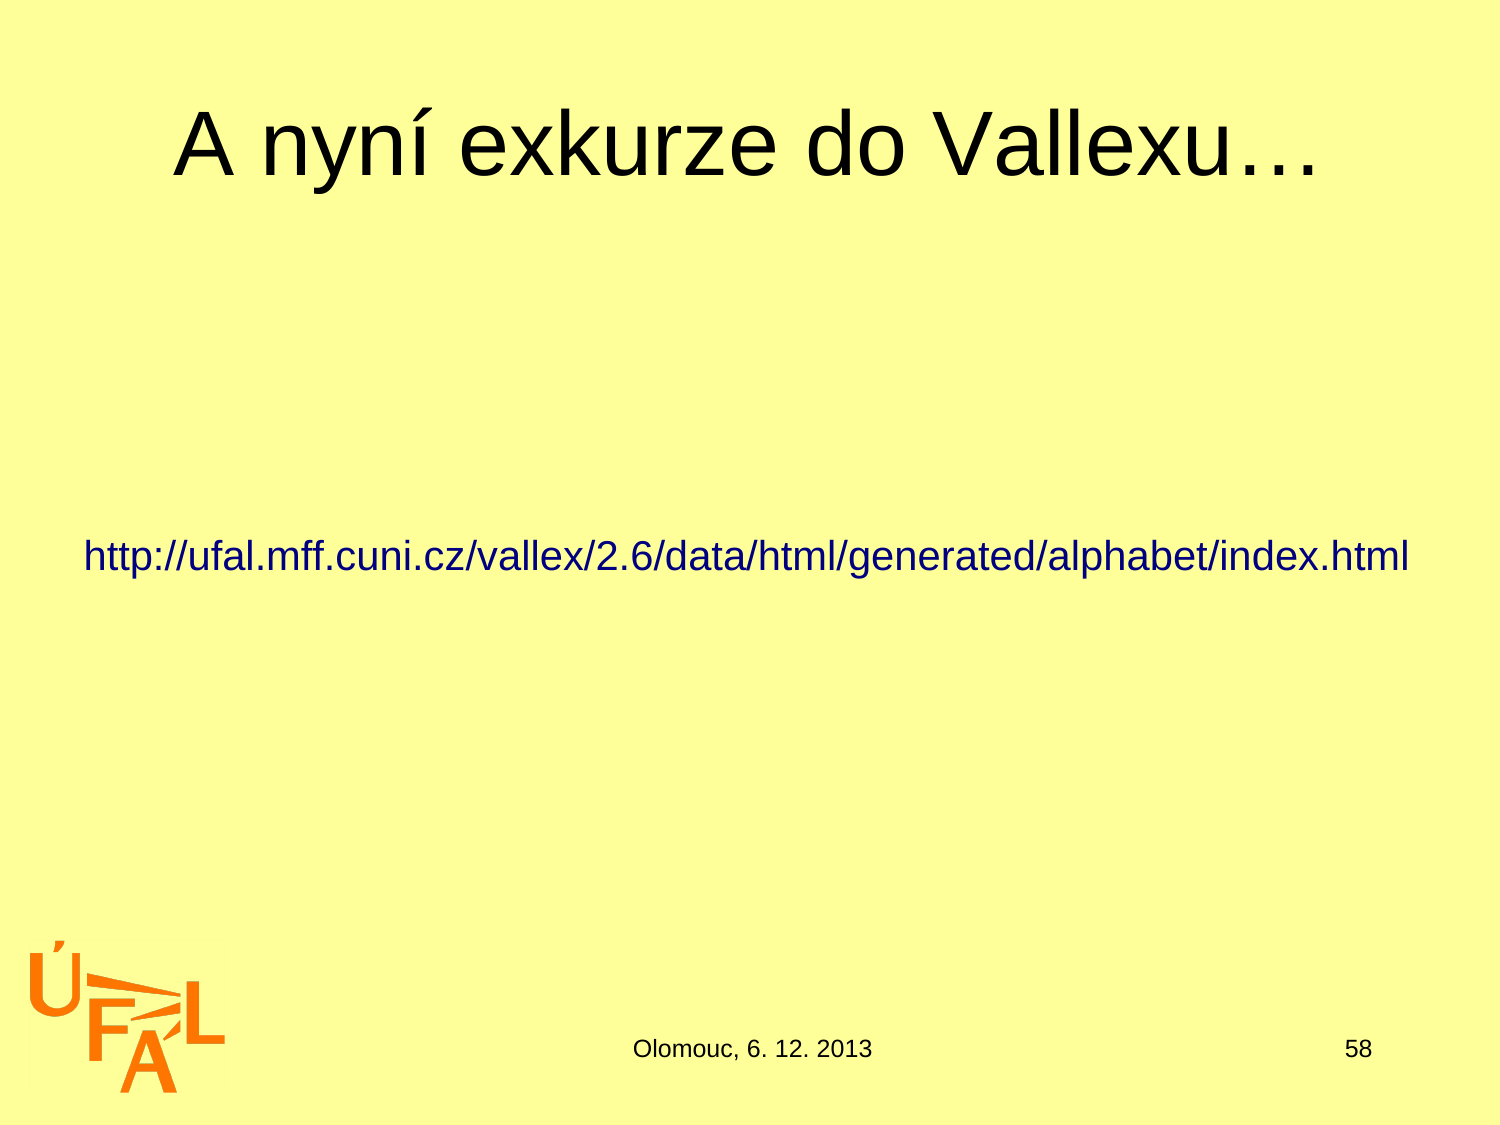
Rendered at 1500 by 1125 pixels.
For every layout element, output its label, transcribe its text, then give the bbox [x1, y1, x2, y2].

list http://ufal.mff.cuni.cz/vallex/2.6/data/html/generated/alphabet/index.html [75, 262, 1426, 932]
picture [29, 940, 225, 1093]
title A nyní exkurze do Vallexu… [75, 14, 1426, 262]
